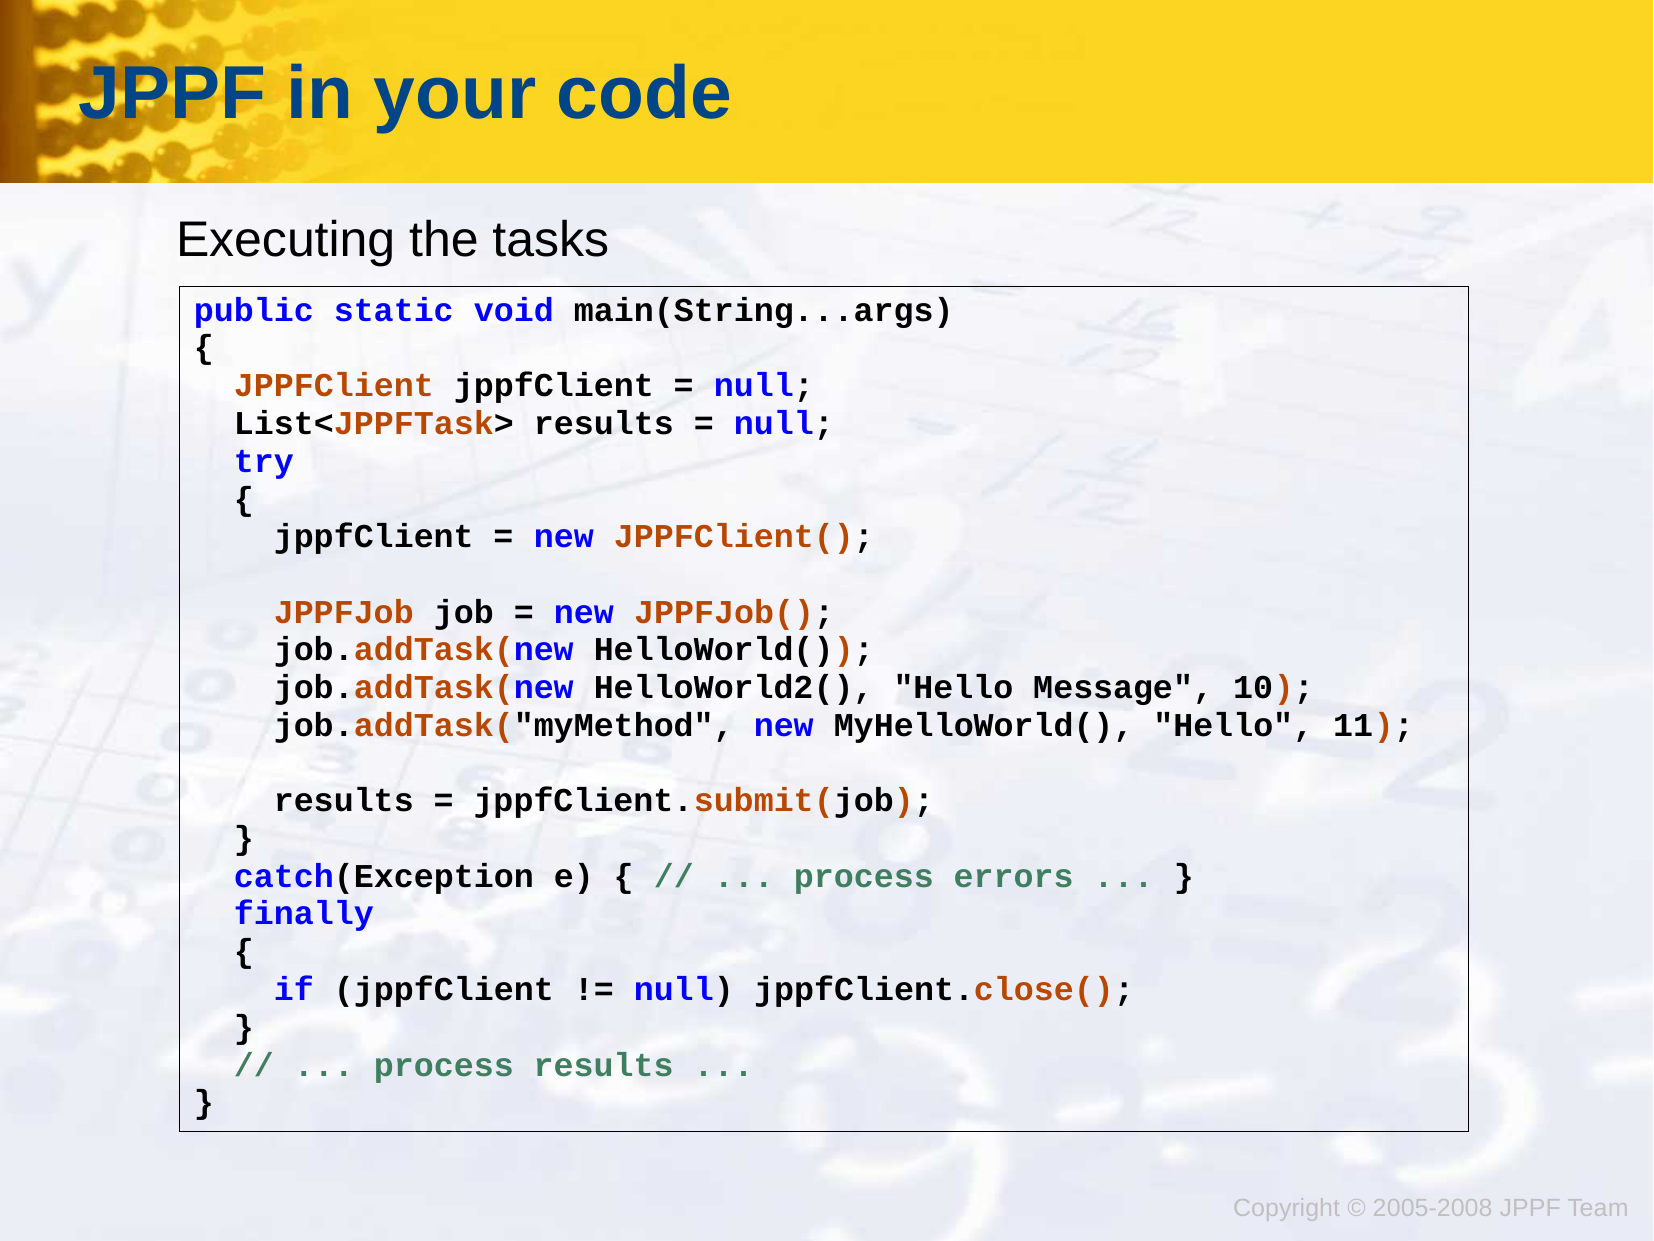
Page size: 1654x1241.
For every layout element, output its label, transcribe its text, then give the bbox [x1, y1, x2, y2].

title JPPF in your code [78, 17, 1567, 168]
text_box Executing the tasks [161, 204, 625, 275]
picture [0, 0, 1654, 1241]
text_box public static void main(String...args) { JPPFClient jppfClient = null; List<JPPFTask> results = null; try { jppfClient = new JPPFClient(); JPPFJob job = new JPPFJob(); job.addTask(new HelloWorld()); job.addTask(new HelloWorld2(), "Hello Message", 10); job.addTask("myMethod", new MyHelloWorld(), "Hello", 11); results = jppfClient.submit(job); } catch(Exception e) { // ... process errors ... } finally { if (jppfClient != null) jppfClient.close(); } // ... process results ... } [179, 286, 1469, 1126]
